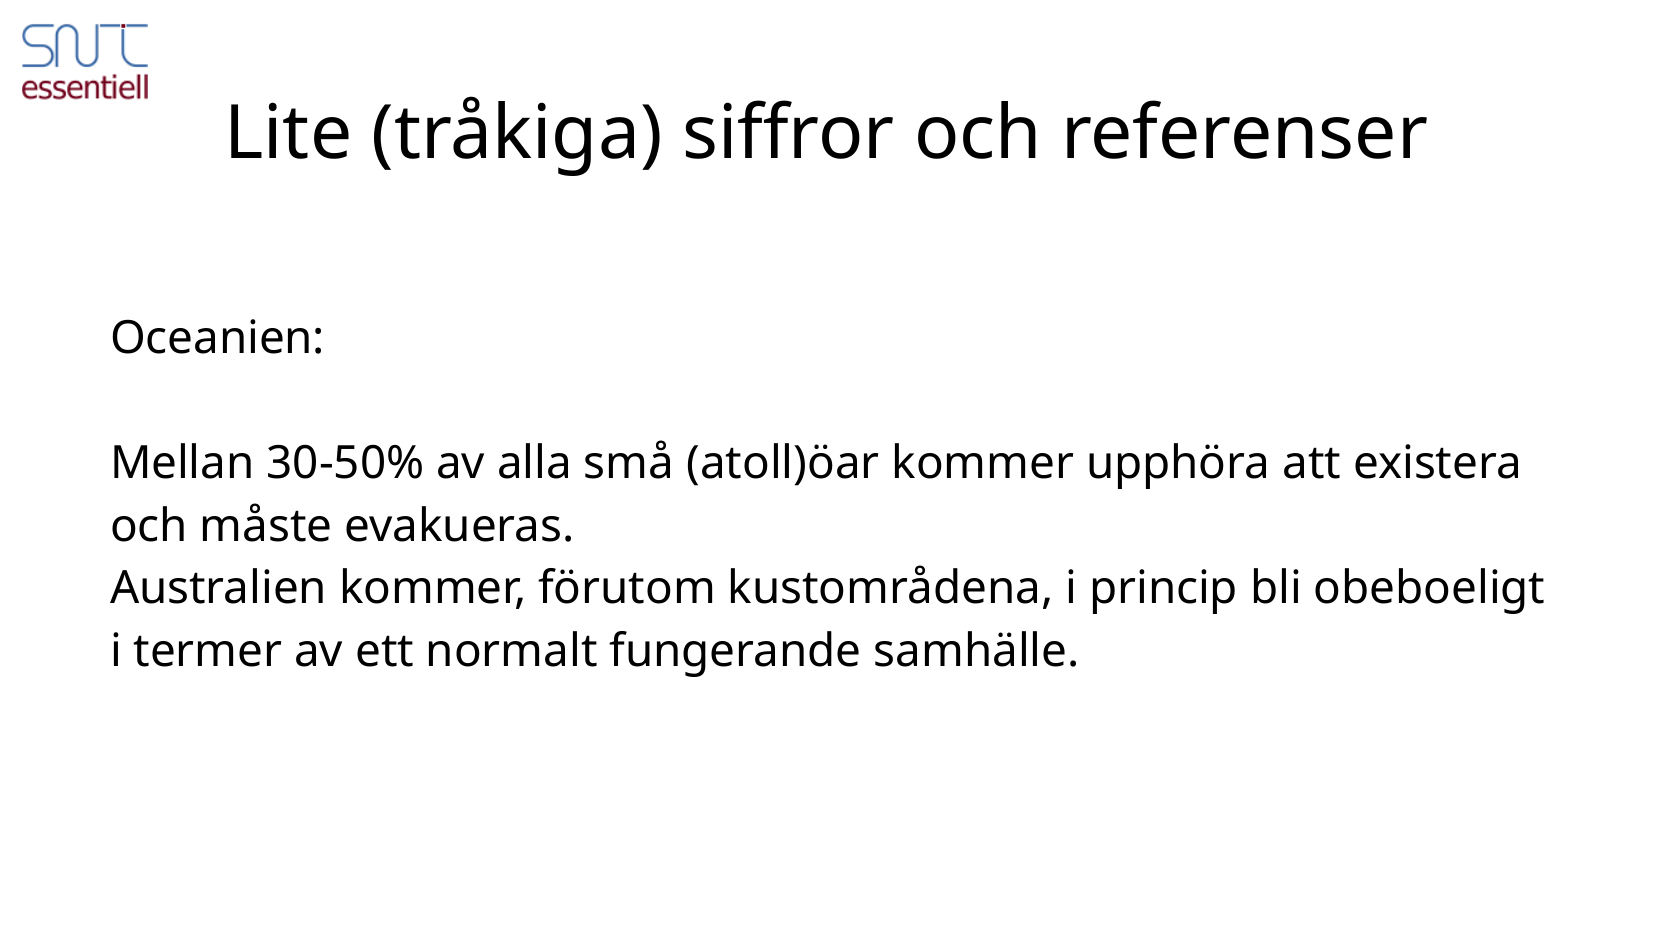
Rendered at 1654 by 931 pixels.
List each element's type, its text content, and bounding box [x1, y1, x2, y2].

title Lite (tråkiga) siffror och referenser [82, 51, 1571, 207]
text_box Oceanien: Mellan 30-50% av alla små (atoll)öar kommer upphöra att existera och måste evakueras. Australien kommer, förutom kustområdena, i princip bli obeboeligt i termer av ett normalt fungerande samhälle. [95, 234, 1572, 857]
picture [22, 0, 148, 125]
